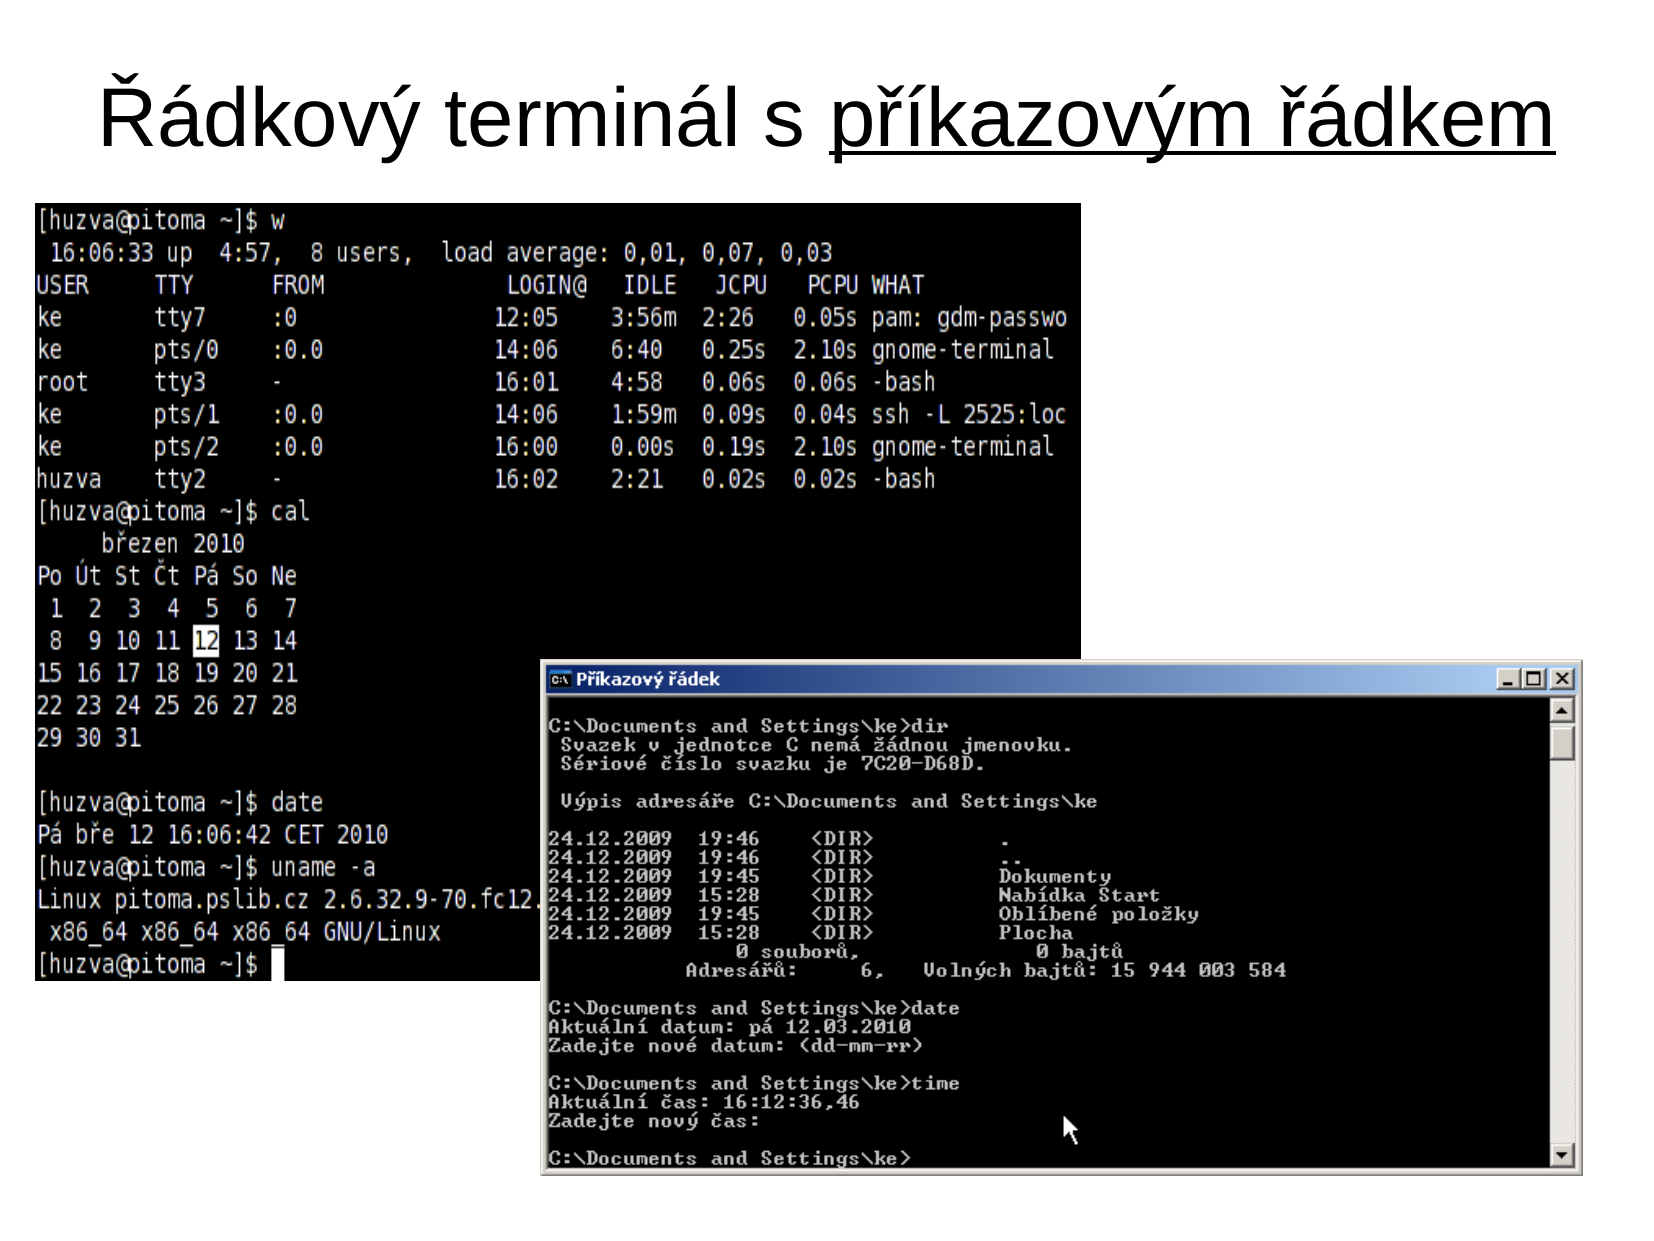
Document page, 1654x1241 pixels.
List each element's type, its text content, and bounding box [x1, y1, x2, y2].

picture [35, 203, 1583, 1176]
title Řádkový terminál s příkazovým řádkem [82, 21, 1571, 214]
